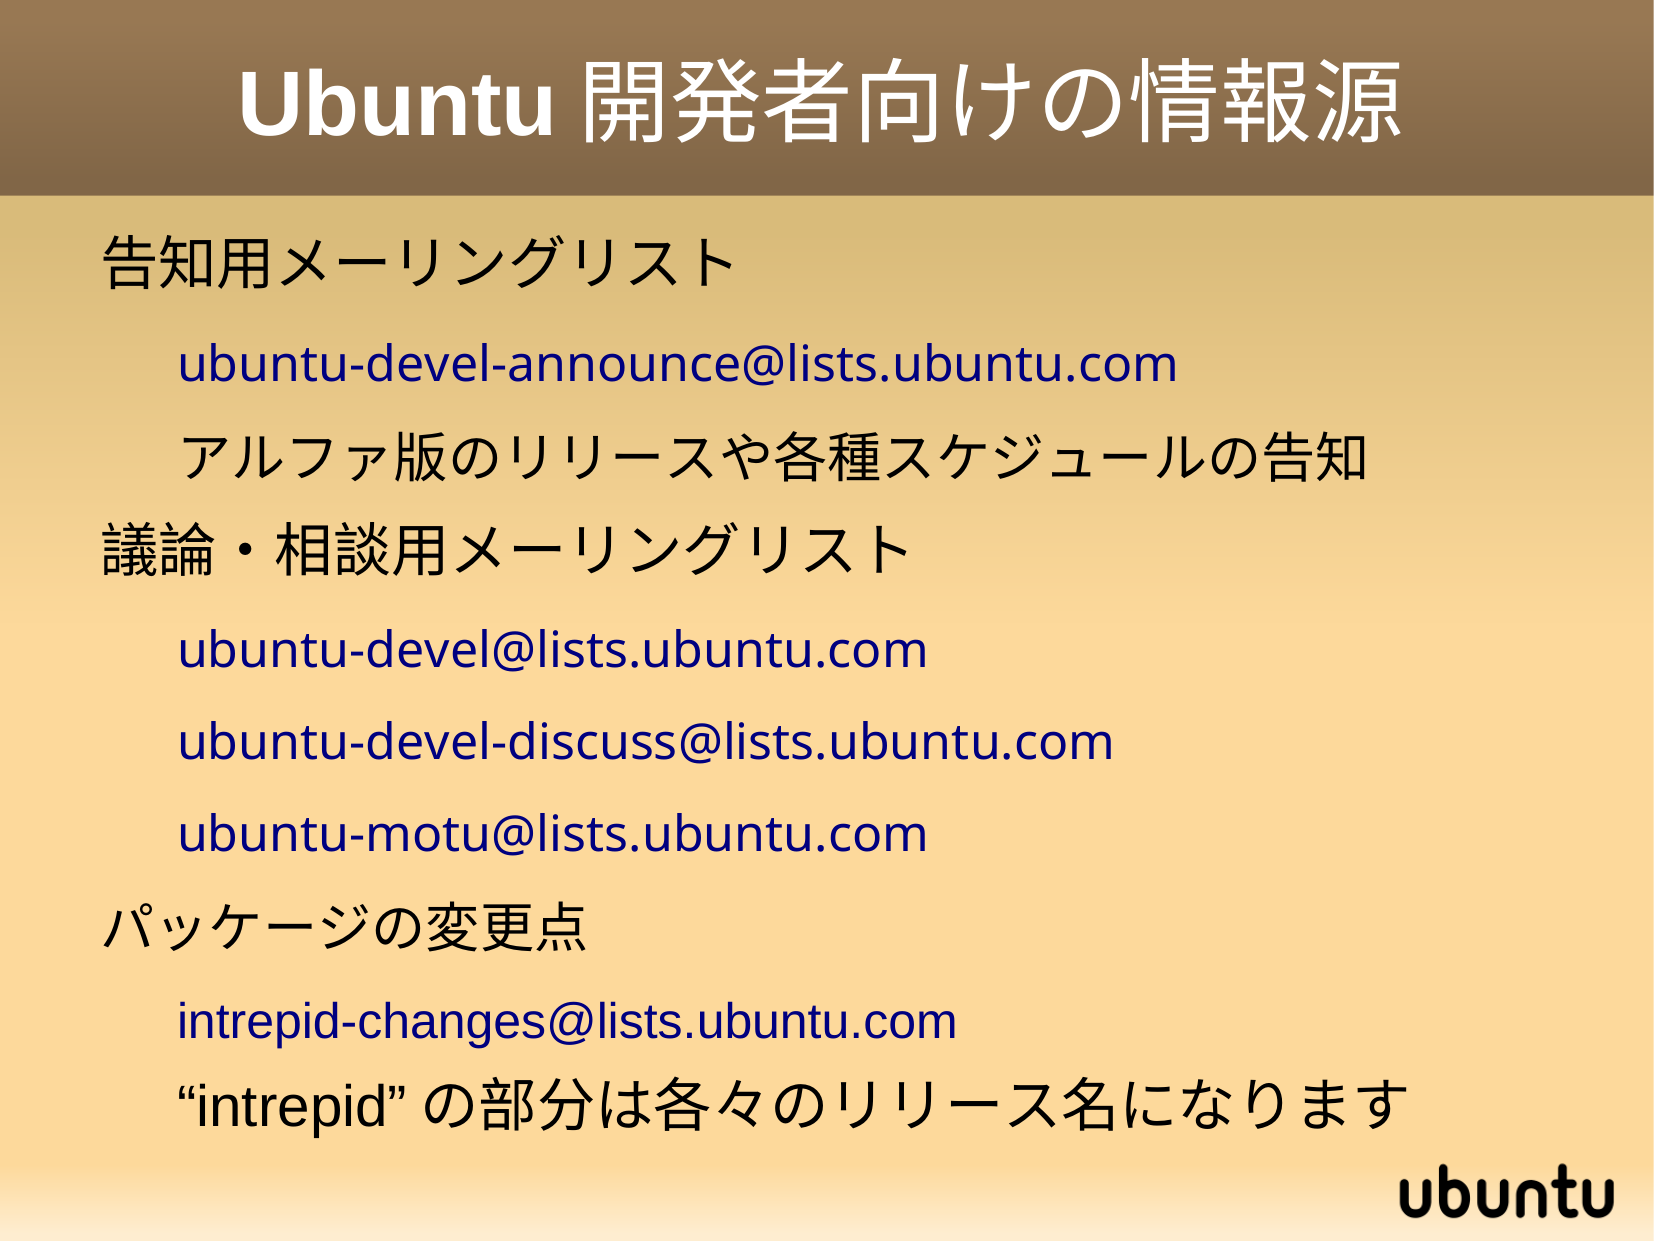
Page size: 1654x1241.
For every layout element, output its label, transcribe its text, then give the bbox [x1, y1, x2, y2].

title Ubuntu開発者向けの情報源 [76, 7, 1565, 200]
picture [0, 0, 1654, 1241]
list 告知用メーリングリスト ubuntu-devel-announce@lists.ubuntu.com アルファ版のリリースや各種スケジュールの告知 議論・相談用メーリングリスト ubuntu-devel@lists.ubuntu.com ubuntu-devel-discuss@lists.ubuntu.com ubuntu-motu@lists.ubuntu.com パッケージの変更点 intrepid-changes@lists.ubuntu.com “intrepid”の部分は各々のリリース名になります [82, 230, 1571, 1176]
